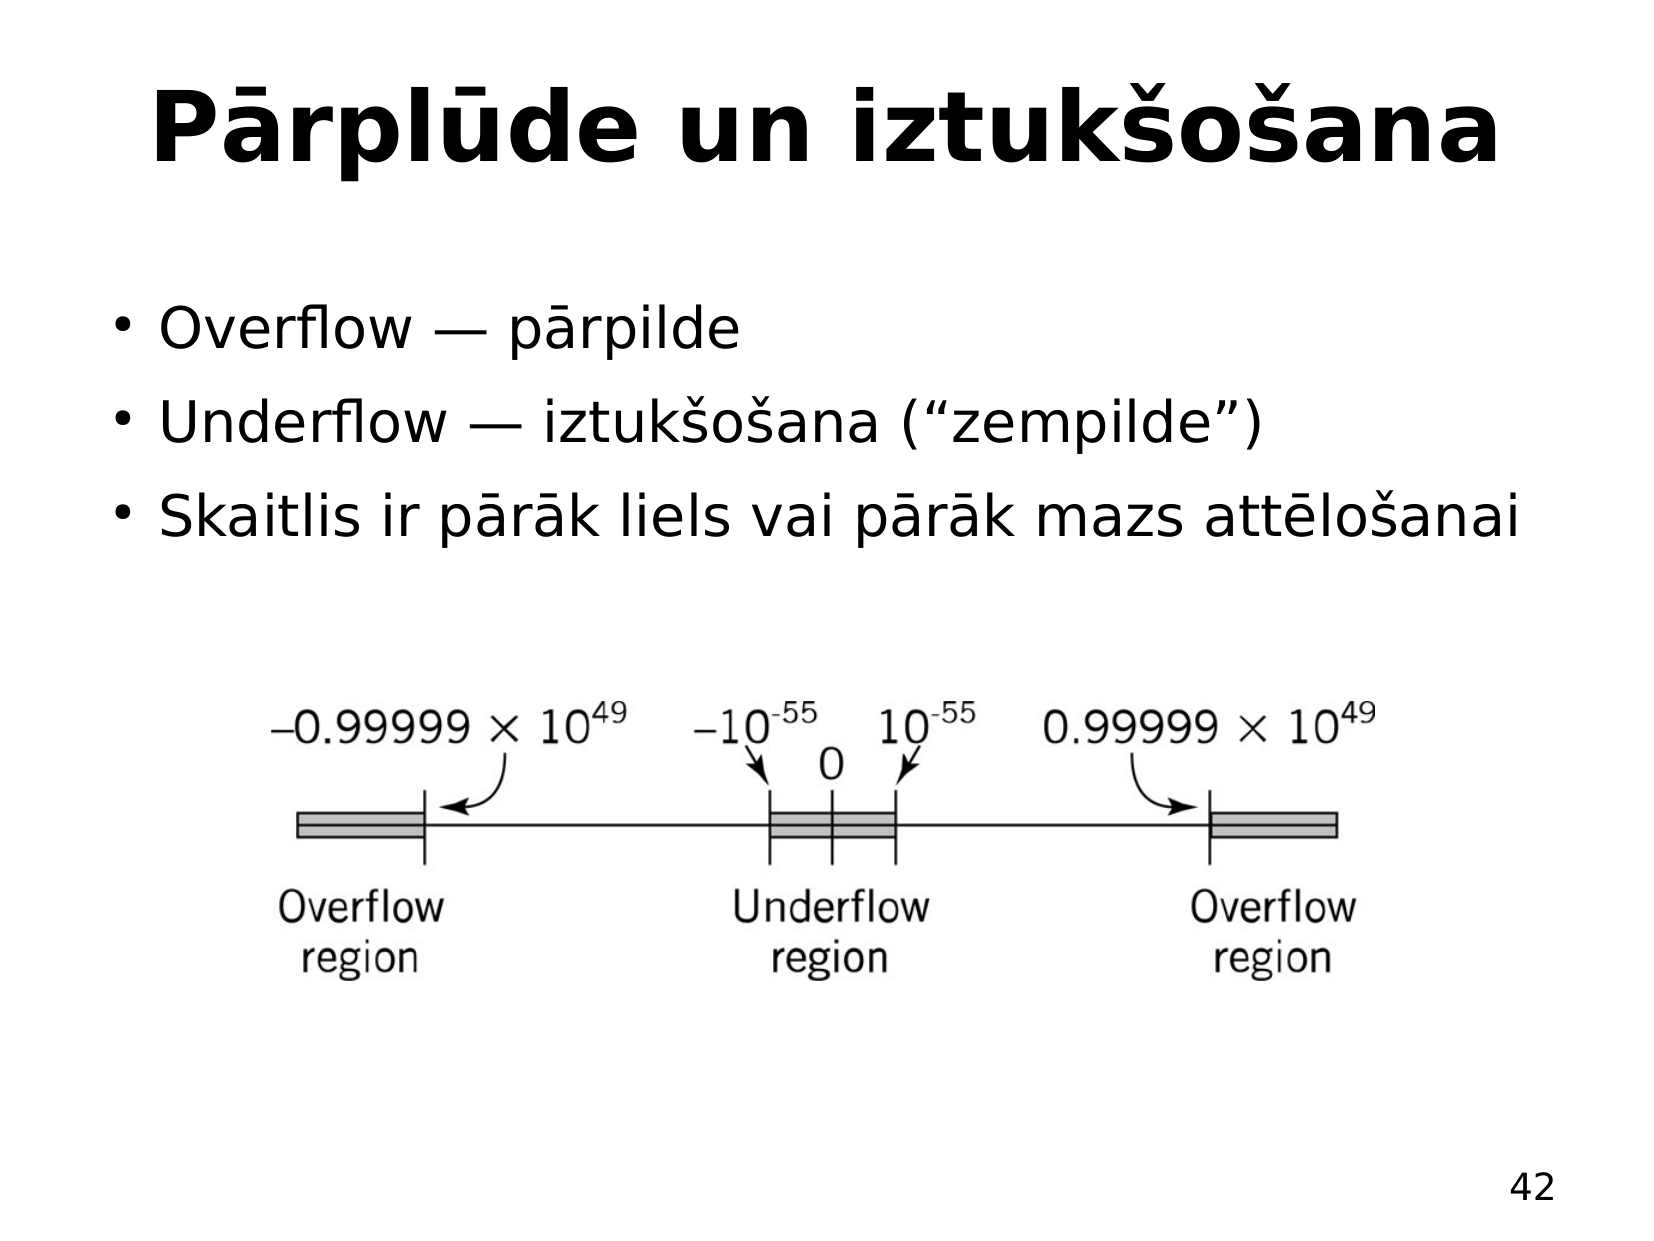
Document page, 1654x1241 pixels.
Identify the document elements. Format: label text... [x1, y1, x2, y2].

list Overflow — pārpilde Underflow — iztukšošana (“zempilde”) Skaitlis ir pārāk liels vai pārāk mazs attēlošanai [82, 283, 1538, 579]
picture [271, 701, 1375, 981]
title Pārplūde un iztukšošana [82, 49, 1571, 196]
